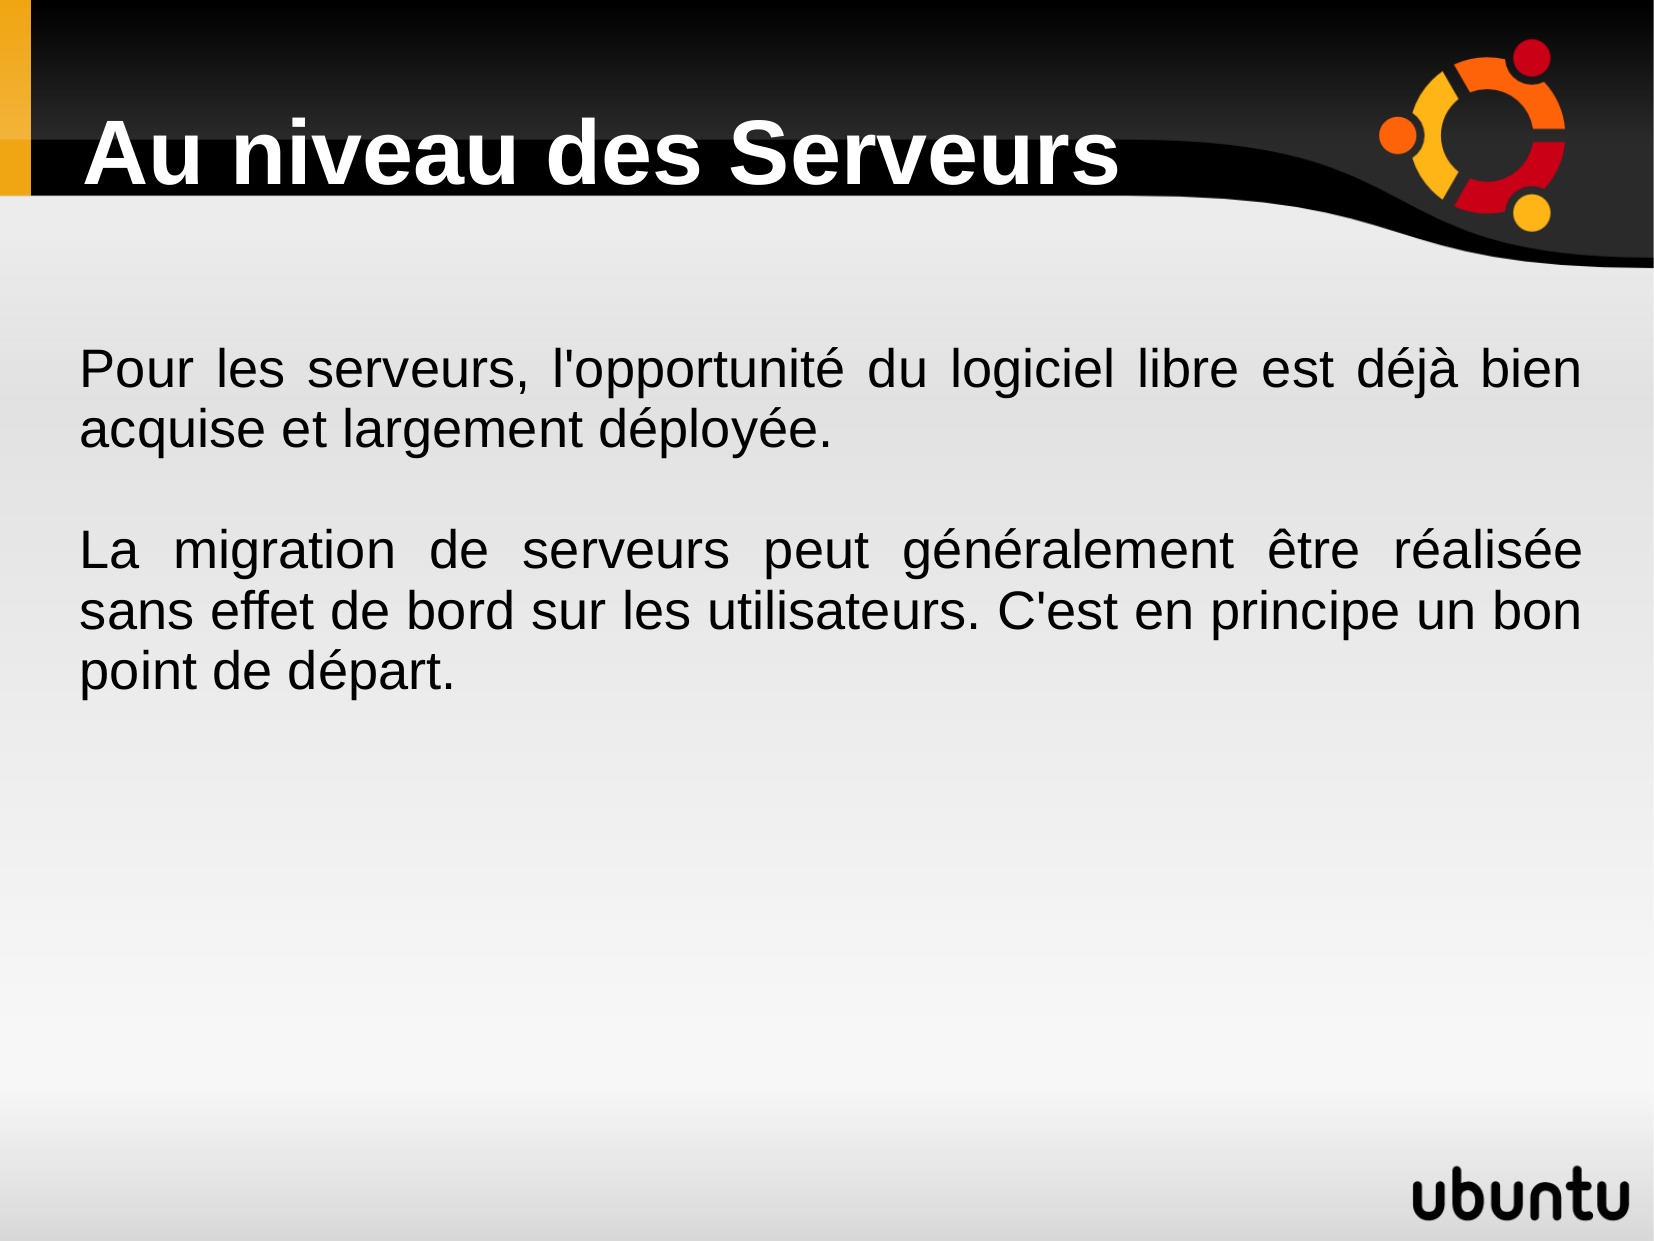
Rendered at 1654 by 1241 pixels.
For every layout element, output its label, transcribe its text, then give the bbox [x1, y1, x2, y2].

picture [0, 0, 1654, 1241]
title Au niveau des Serveurs [82, 49, 1571, 257]
text_box Pour les serveurs, l'opportunité du logiciel libre est déjà bien acquise et largement déployée. La migration de serveurs peut généralement être réalisée sans effet de bord sur les utilisateurs. C'est en principe un bon point de départ. [64, 330, 1601, 750]
